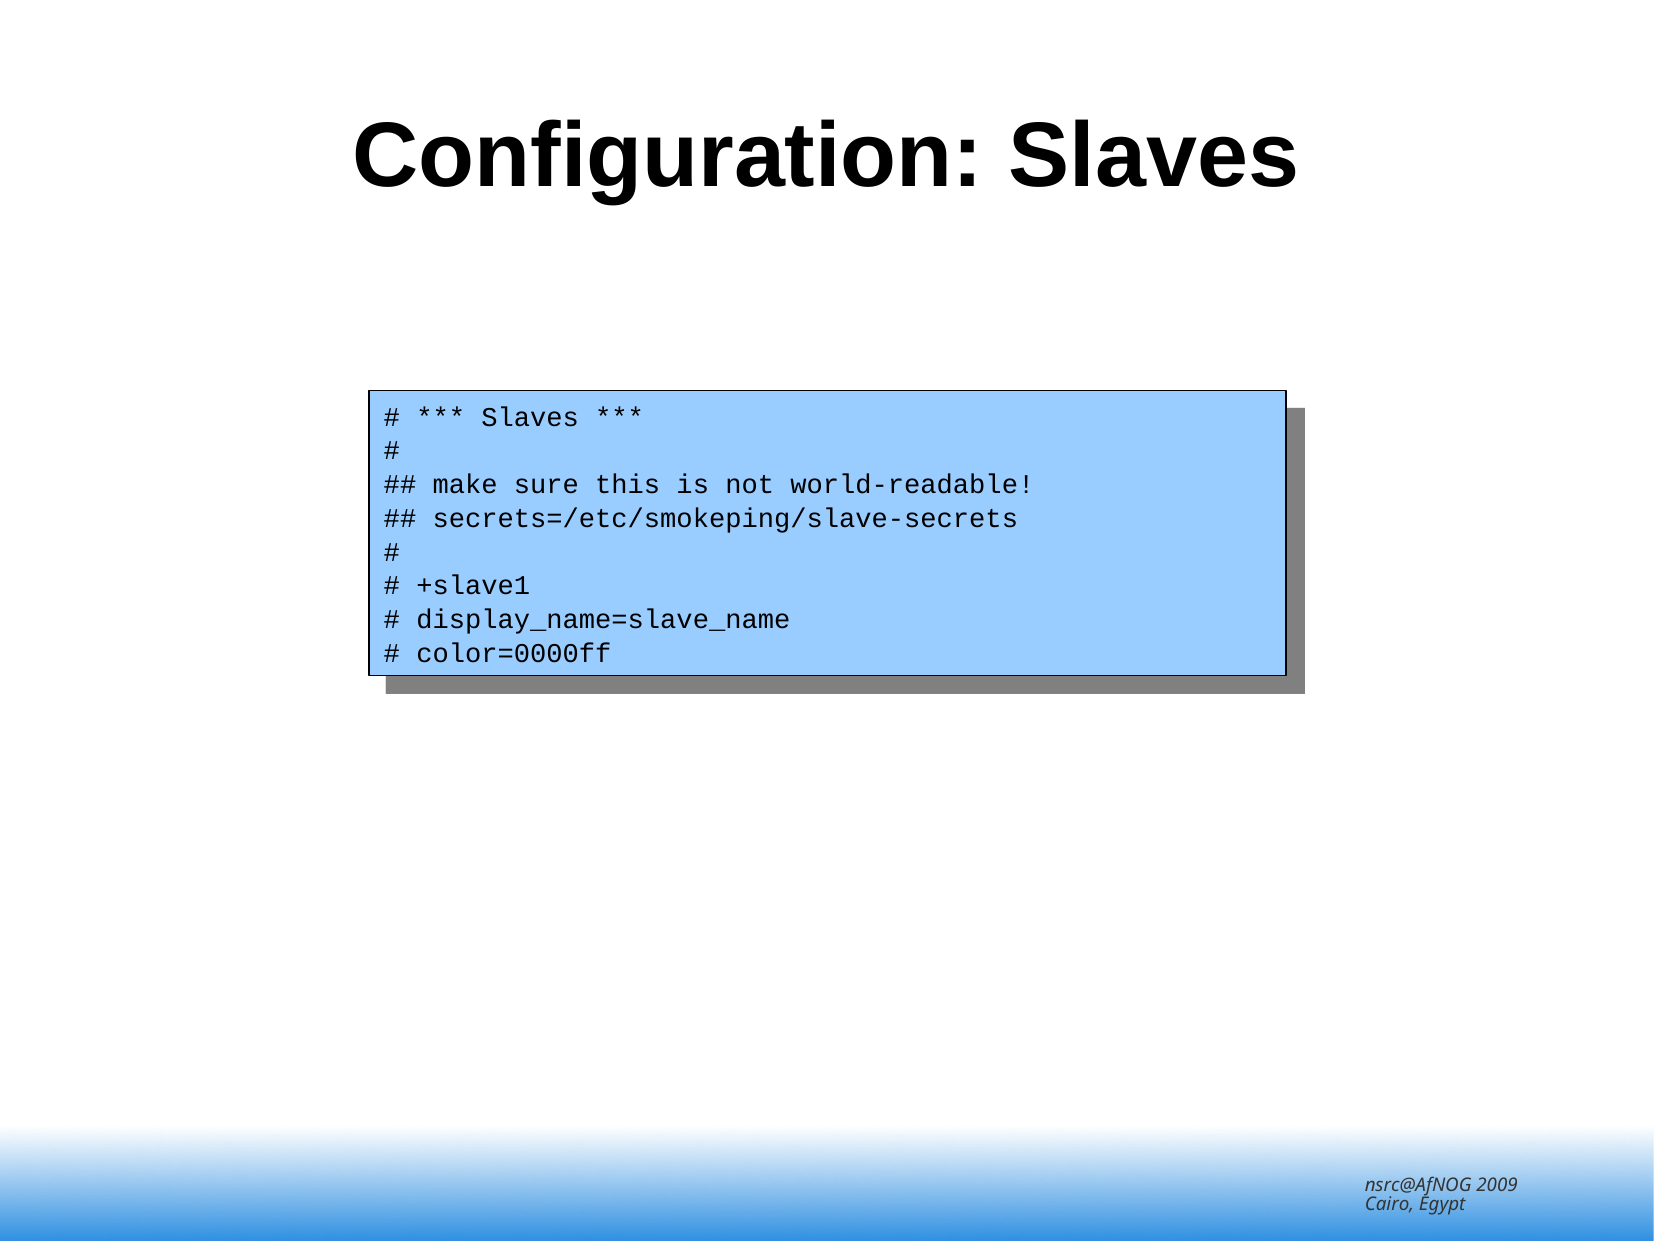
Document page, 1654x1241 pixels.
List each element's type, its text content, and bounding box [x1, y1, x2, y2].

picture [0, 1124, 1654, 1241]
title Configuration: Slaves [82, 49, 1571, 257]
text_box # *** Slaves *** # ## make sure this is not world-readable! ## secrets=/etc/smokeping/slave-secrets # # +slave1 # display_name=slave_name # color=0000ff [369, 390, 1286, 676]
